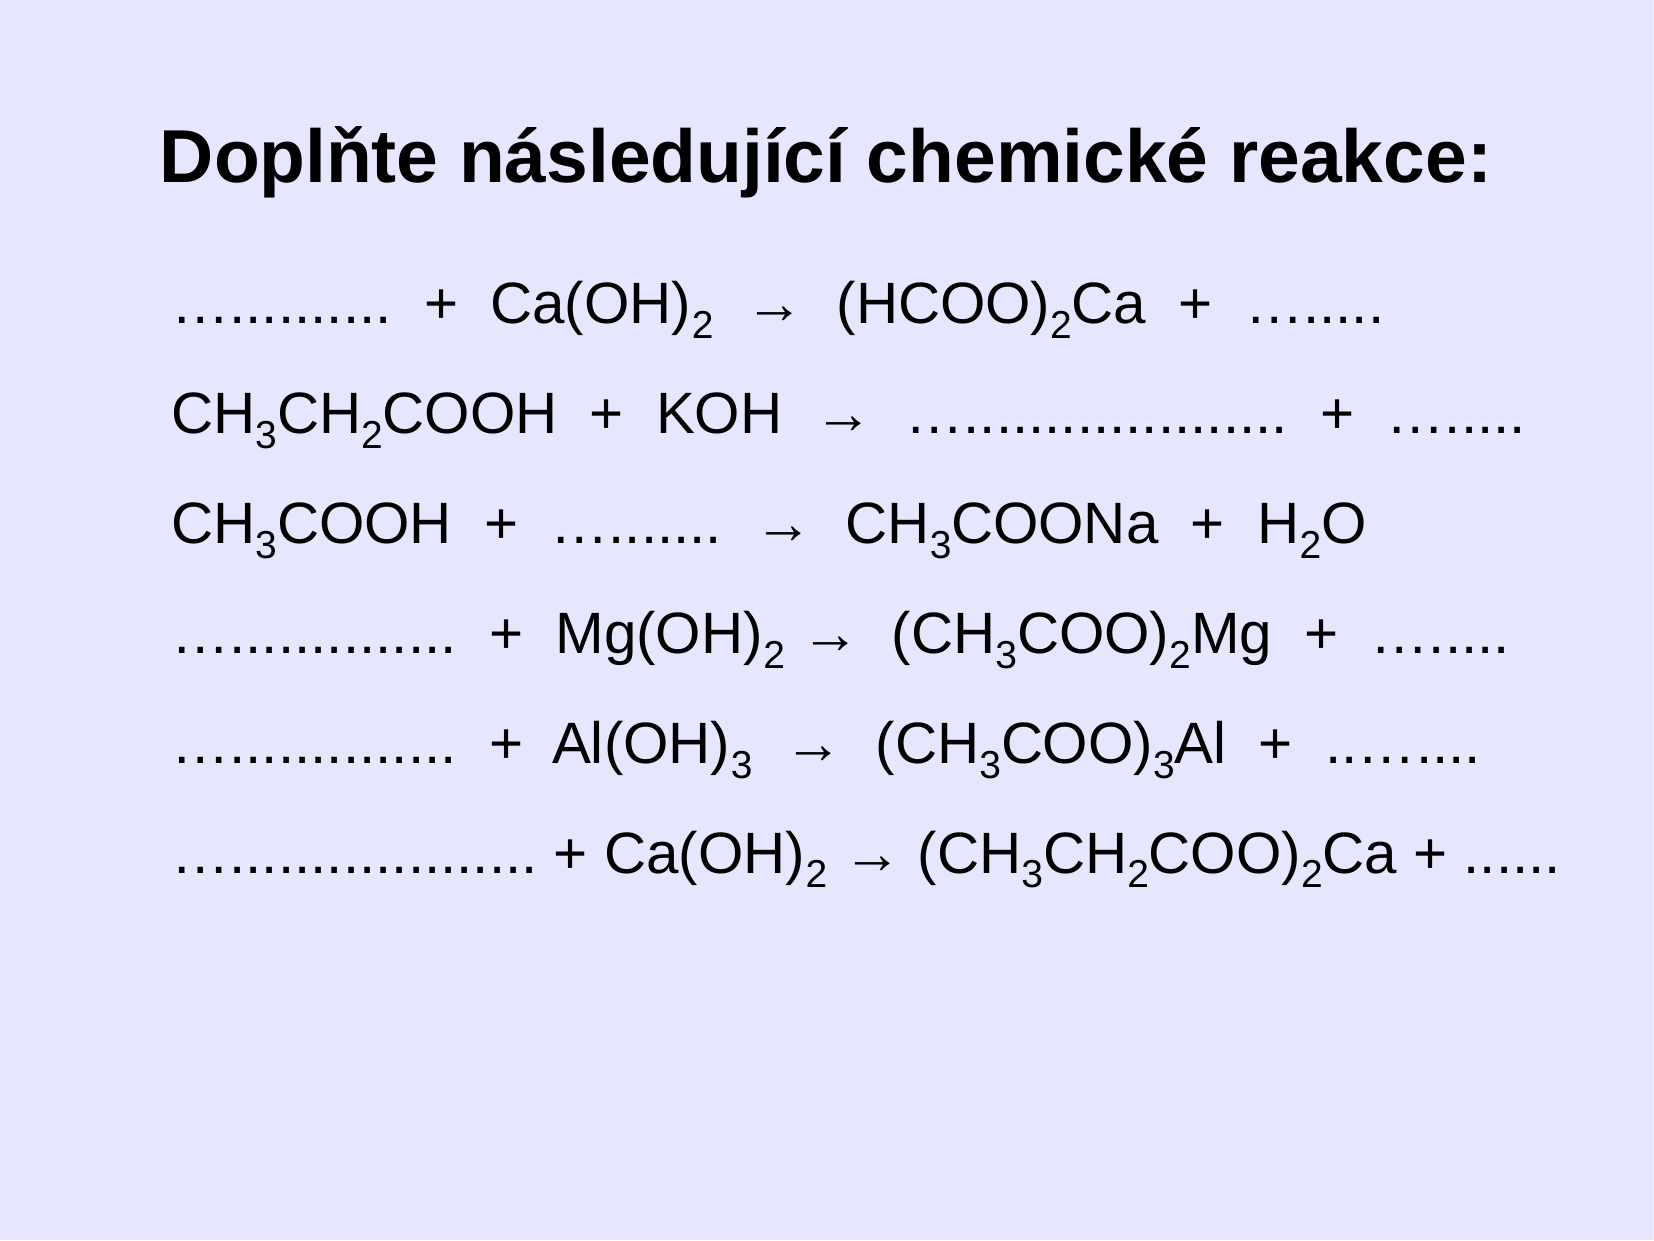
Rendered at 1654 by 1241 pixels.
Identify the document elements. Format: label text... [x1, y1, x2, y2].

list ….......... + Ca(OH)2 → (HCOO)2Ca + …..... CH3CH2COOH + KOH → ….................... + …..... CH3COOH + …....... → CH3COONa + H2O ….............. + Mg(OH)2 → (CH3COO)2Mg + …..... ….............. + Al(OH)3 → (CH3COO)3Al + ..….... …................... + Ca(OH)2 → (CH3CH2COO)2Ca + ...... [82, 265, 1571, 1106]
title Doplňte následující chemické reakce: [82, 49, 1571, 257]
